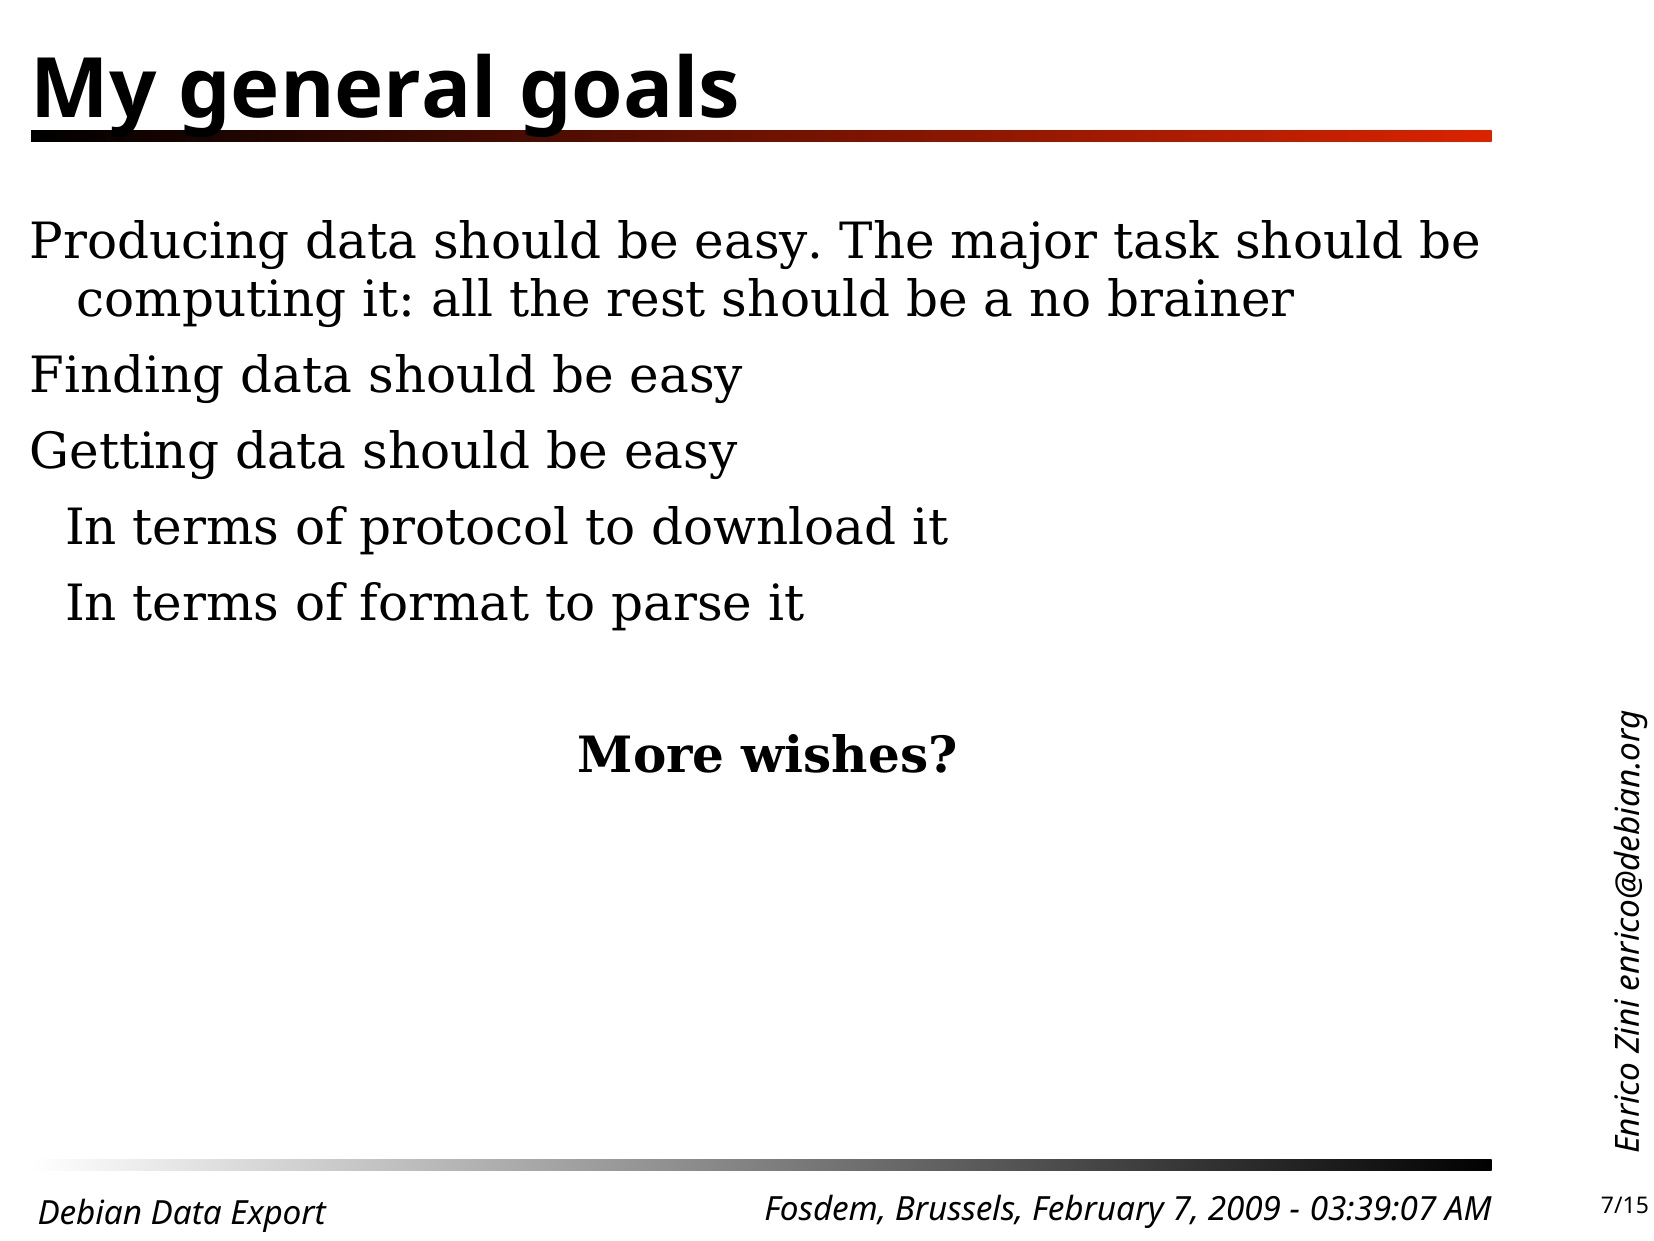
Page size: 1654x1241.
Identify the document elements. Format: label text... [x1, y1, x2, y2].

text_box Producing data should be easy. The major task should be computing it: all the rest should be a no brainer Finding data should be easy Getting data should be easy In terms of protocol to download it In terms of format to parse it More wishes? [29, 212, 1506, 1152]
text_box My general goals [30, 28, 1438, 163]
